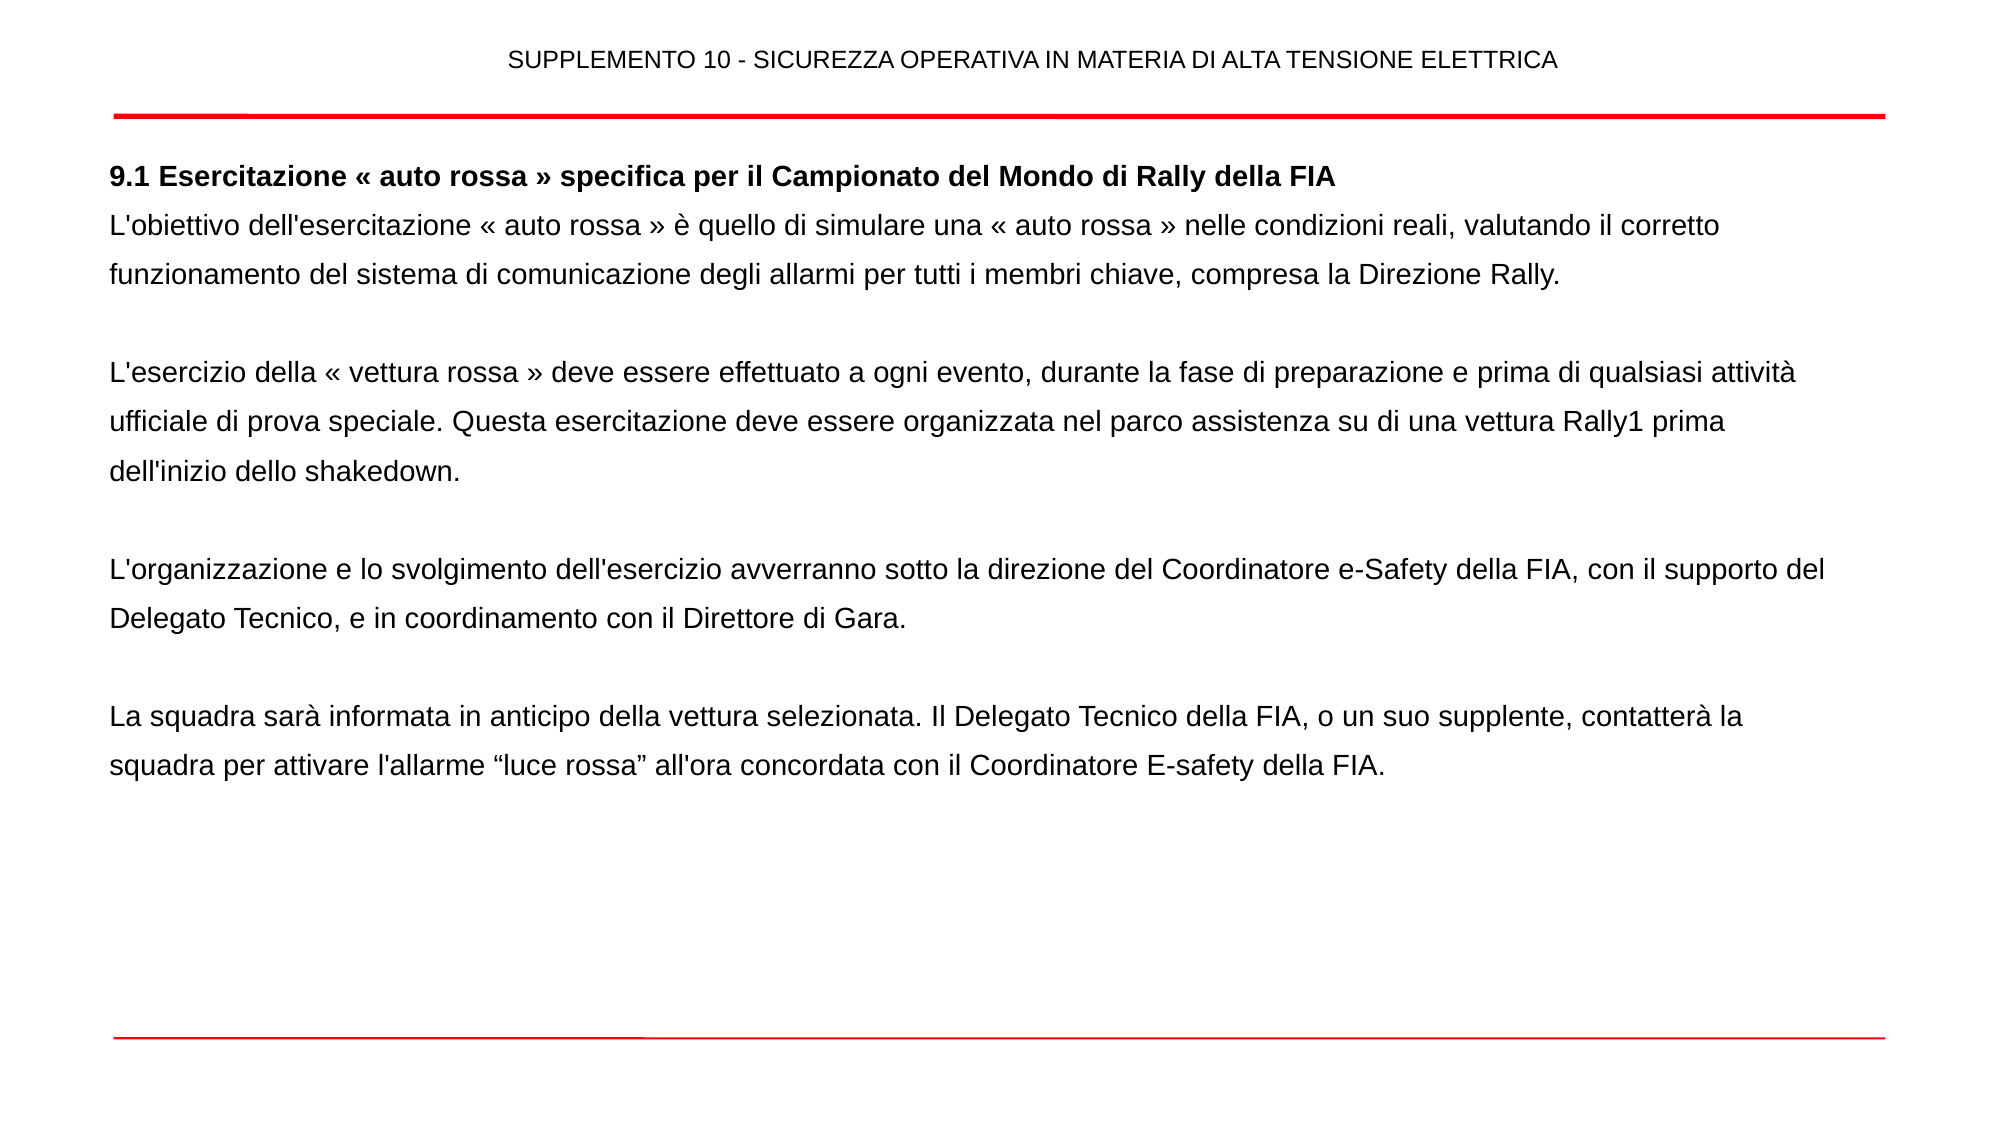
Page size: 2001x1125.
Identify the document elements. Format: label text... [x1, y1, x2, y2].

text_box SUPPLEMENTO 10 - SICUREZZA OPERATIVA IN MATERIA DI ALTA TENSIONE ELETTRICA [173, 38, 1895, 82]
text_box 9.1 Esercitazione « auto rossa » specifica per il Campionato del Mondo di Rally della FIA L'obiettivo dell'esercitazione « auto rossa » è quello di simulare una « auto rossa » nelle condizioni reali, valutando il corretto funzionamento del sistema di comunicazione degli allarmi per tutti i membri chiave, compresa la Direzione Rally. L'esercizio della « vettura rossa » deve essere effettuato a ogni evento, durante la fase di preparazione e prima di qualsiasi attività ufficiale di prova speciale. Questa esercitazione deve essere organizzata nel parco assistenza su di una vettura Rally1 prima dell'inizio dello shakedown. L'organizzazione e lo svolgimento dell'esercizio avverranno sotto la direzione del Coordinatore e-Safety della FIA, con il supporto del Delegato Tecnico, e in coordinamento con il Direttore di Gara. La squadra sarà informata in anticipo della vettura selezionata. Il Delegato Tecnico della FIA, o un suo supplente, contatterà la squadra per attivare l'allarme “luce rossa” all'ora concordata con il Coordinatore E-safety della FIA. [94, 135, 1867, 790]
